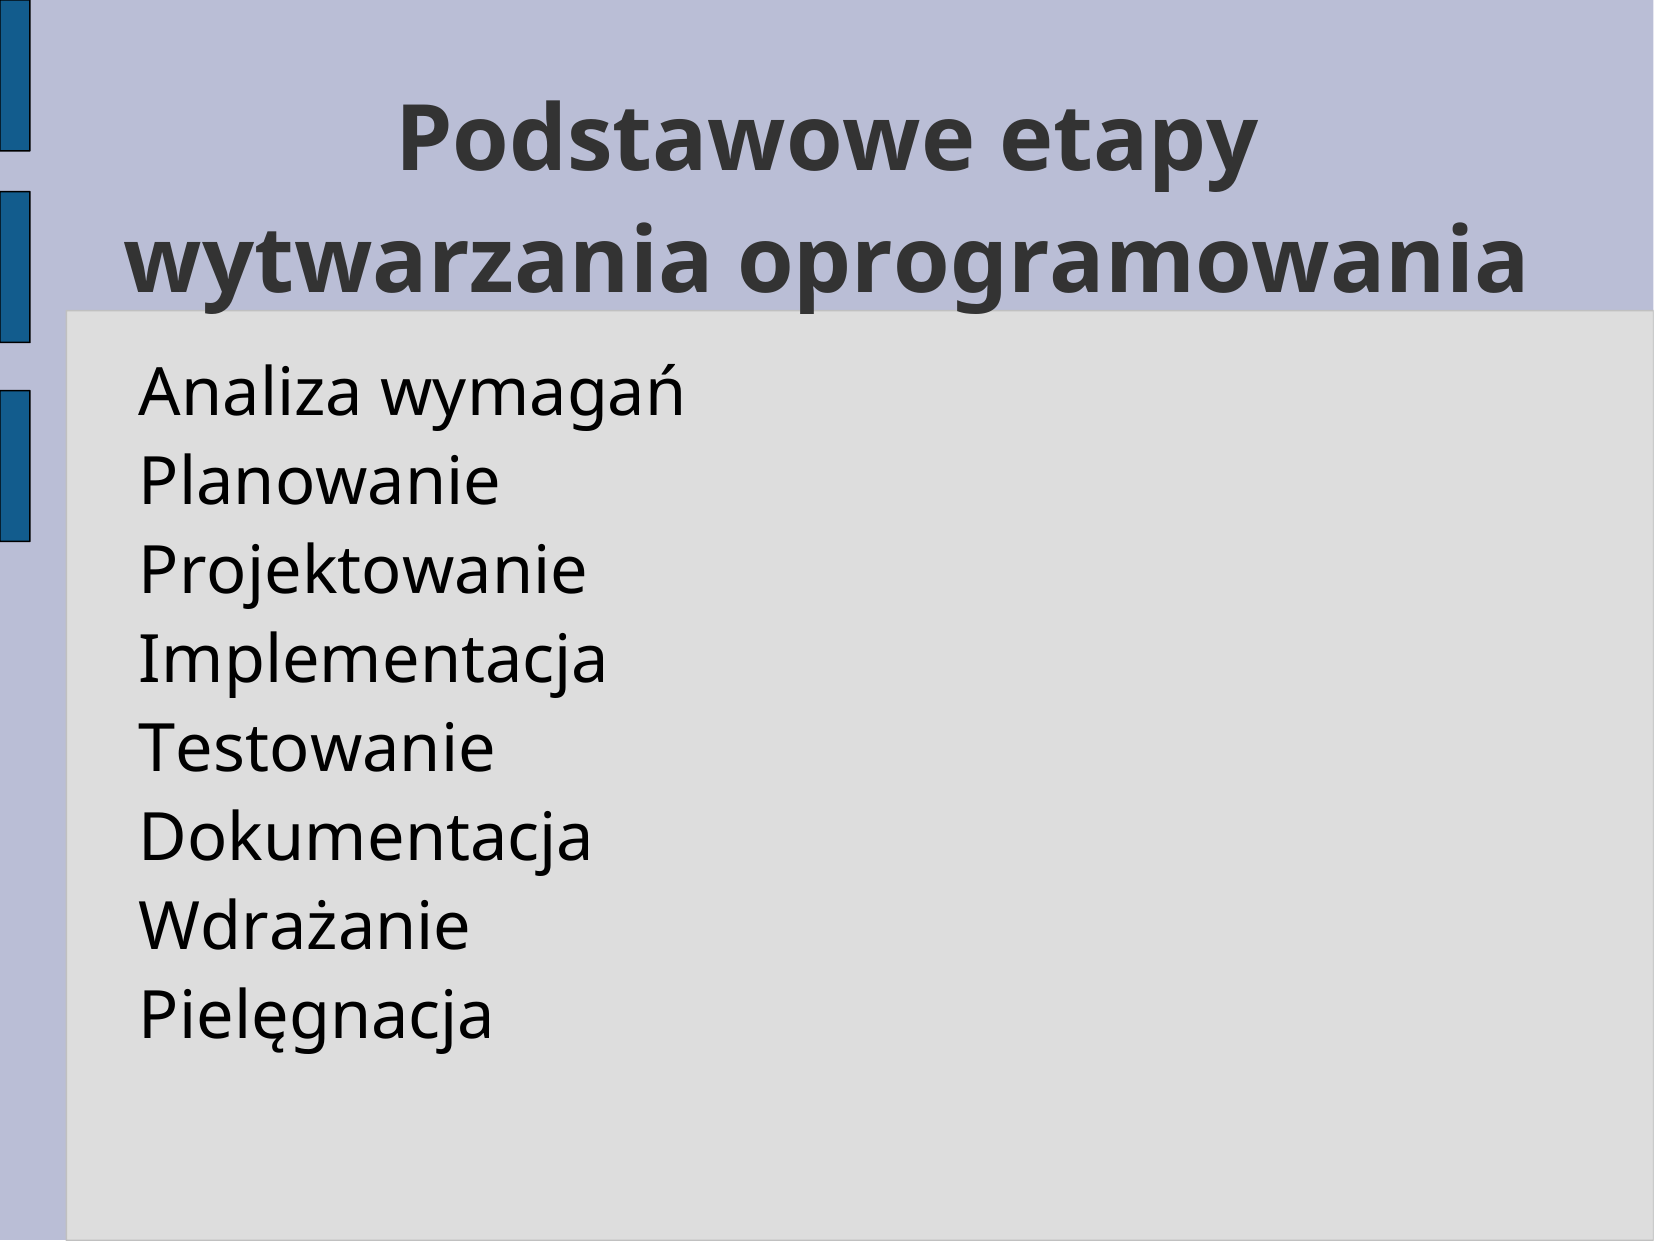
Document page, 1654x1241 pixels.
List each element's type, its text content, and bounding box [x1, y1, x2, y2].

list Analiza wymagań Planowanie Projektowanie Implementacja Testowanie Dokumentacja Wdrażanie Pielęgnacja [121, 344, 1534, 1126]
title Podstawowe etapy wytwarzania oprogramowania [121, 84, 1534, 305]
